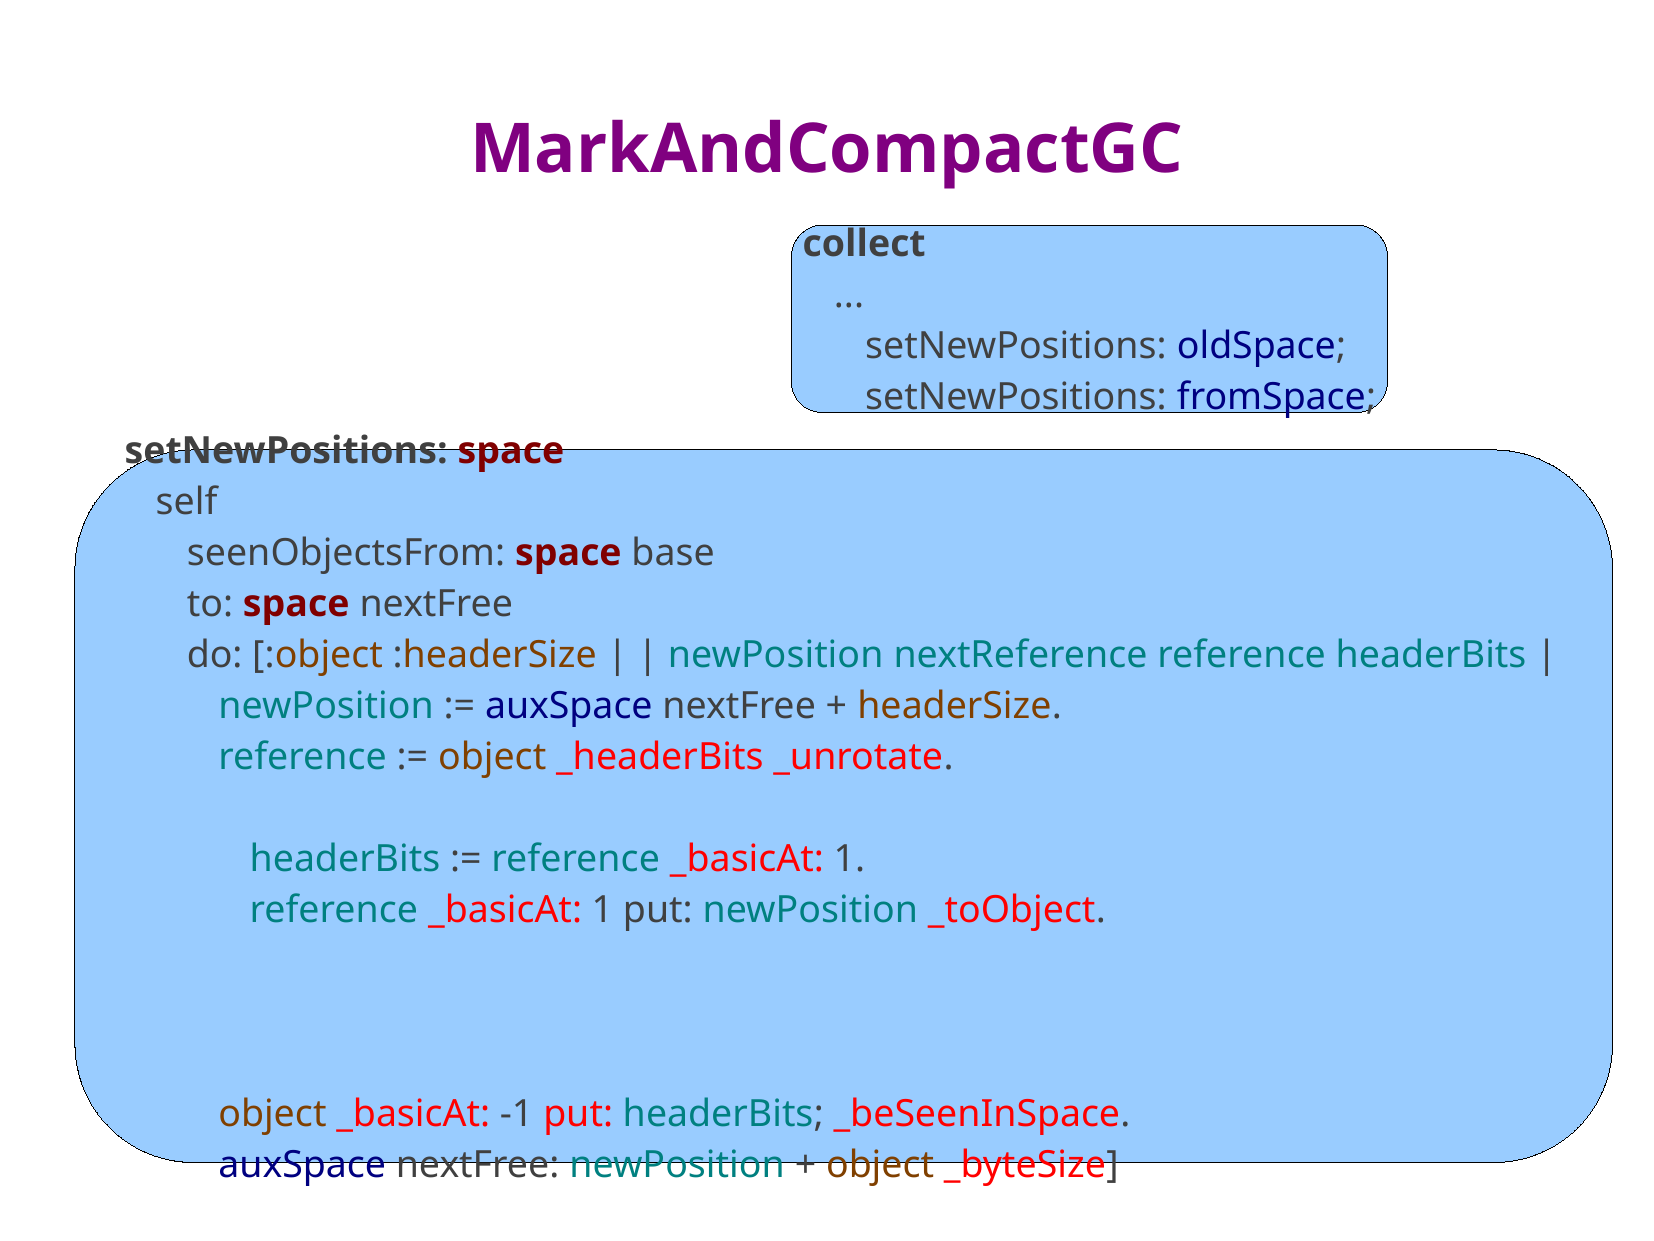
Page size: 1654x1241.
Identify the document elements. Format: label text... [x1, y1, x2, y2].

text_box setNewPositions: space self seenObjectsFrom: space base to: space nextFree do: [:object :headerSize | | newPosition nextReference reference headerBits | newPosition := auxSpace nextFree + headerSize. reference := object _headerBits _unrotate. [ headerBits := reference _basicAt: 1. reference _basicAt: 1 put: newPosition _toObject. nextReference := headerBits _unrotate. nextReference _isSmallInteger] whileFalse: [reference := nextReference]. object _basicAt: -1 put: headerBits; _beSeenInSpace. auxSpace nextFree: newPosition + object _byteSize] [74, 449, 1613, 1163]
text_box MarkAndCompactGC [143, 91, 1511, 209]
text_box collect ... setNewPositions: oldSpace; setNewPositions: fromSpace; [791, 225, 1388, 413]
